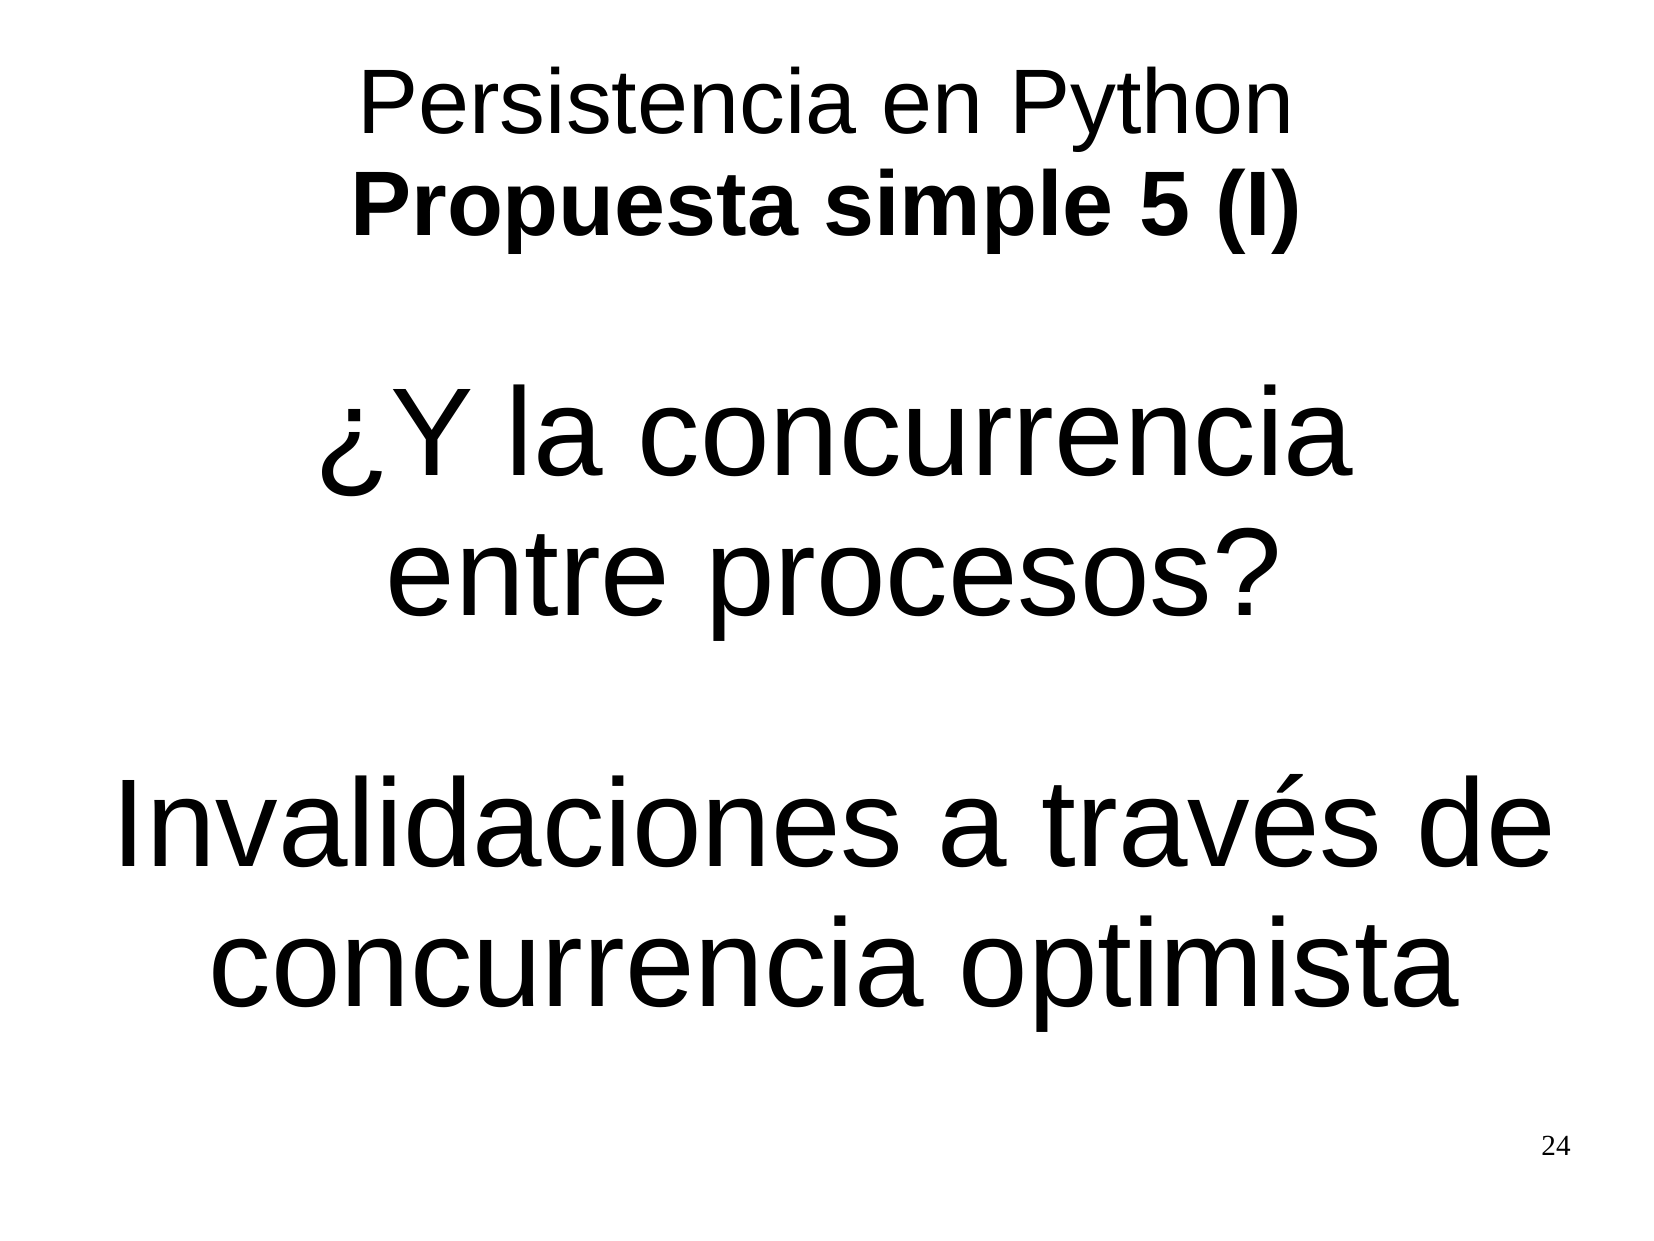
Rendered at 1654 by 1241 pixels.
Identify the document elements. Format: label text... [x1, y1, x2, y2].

subtitle ¿Y la concurrencia entre procesos? Invalidaciones a través de concurrencia optimista [90, 255, 1579, 1216]
text_box [82, 49, 1571, 1010]
